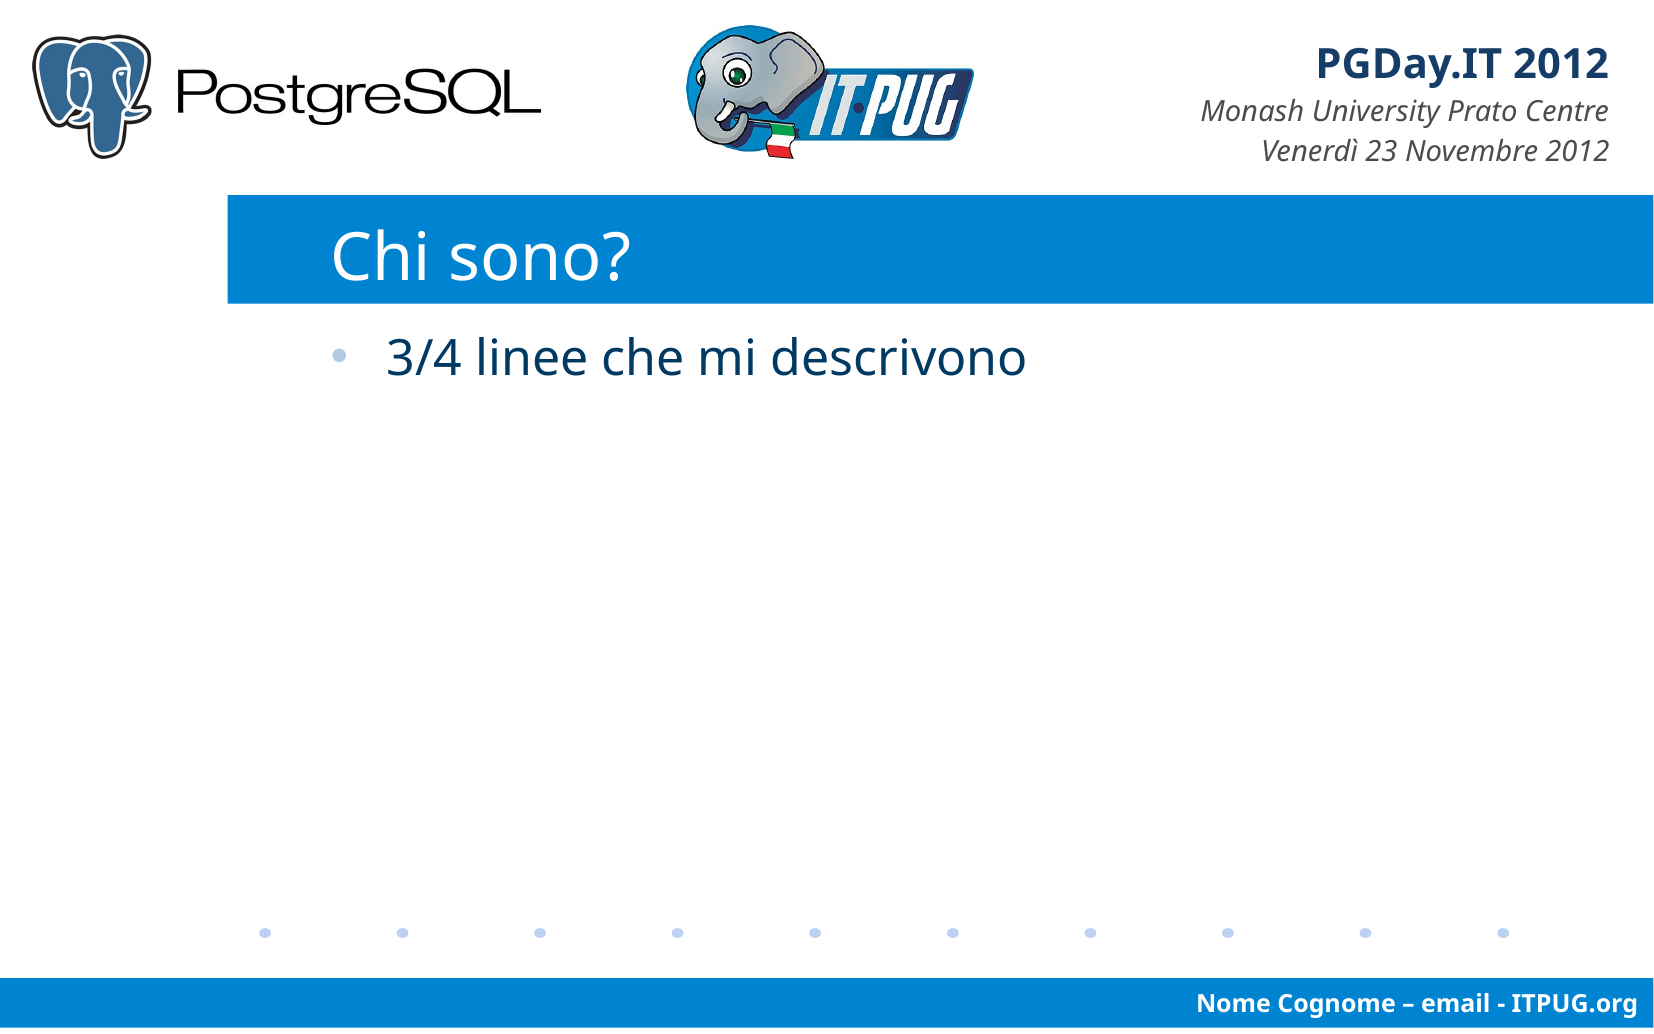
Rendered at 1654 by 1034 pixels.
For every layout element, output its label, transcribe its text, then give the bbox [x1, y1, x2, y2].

picture [686, 25, 744, 83]
title Chi sono? [330, 206, 1654, 304]
list 3/4 linee che mi descrivono [330, 321, 1626, 916]
picture [32, 34, 541, 159]
picture [686, 25, 974, 159]
